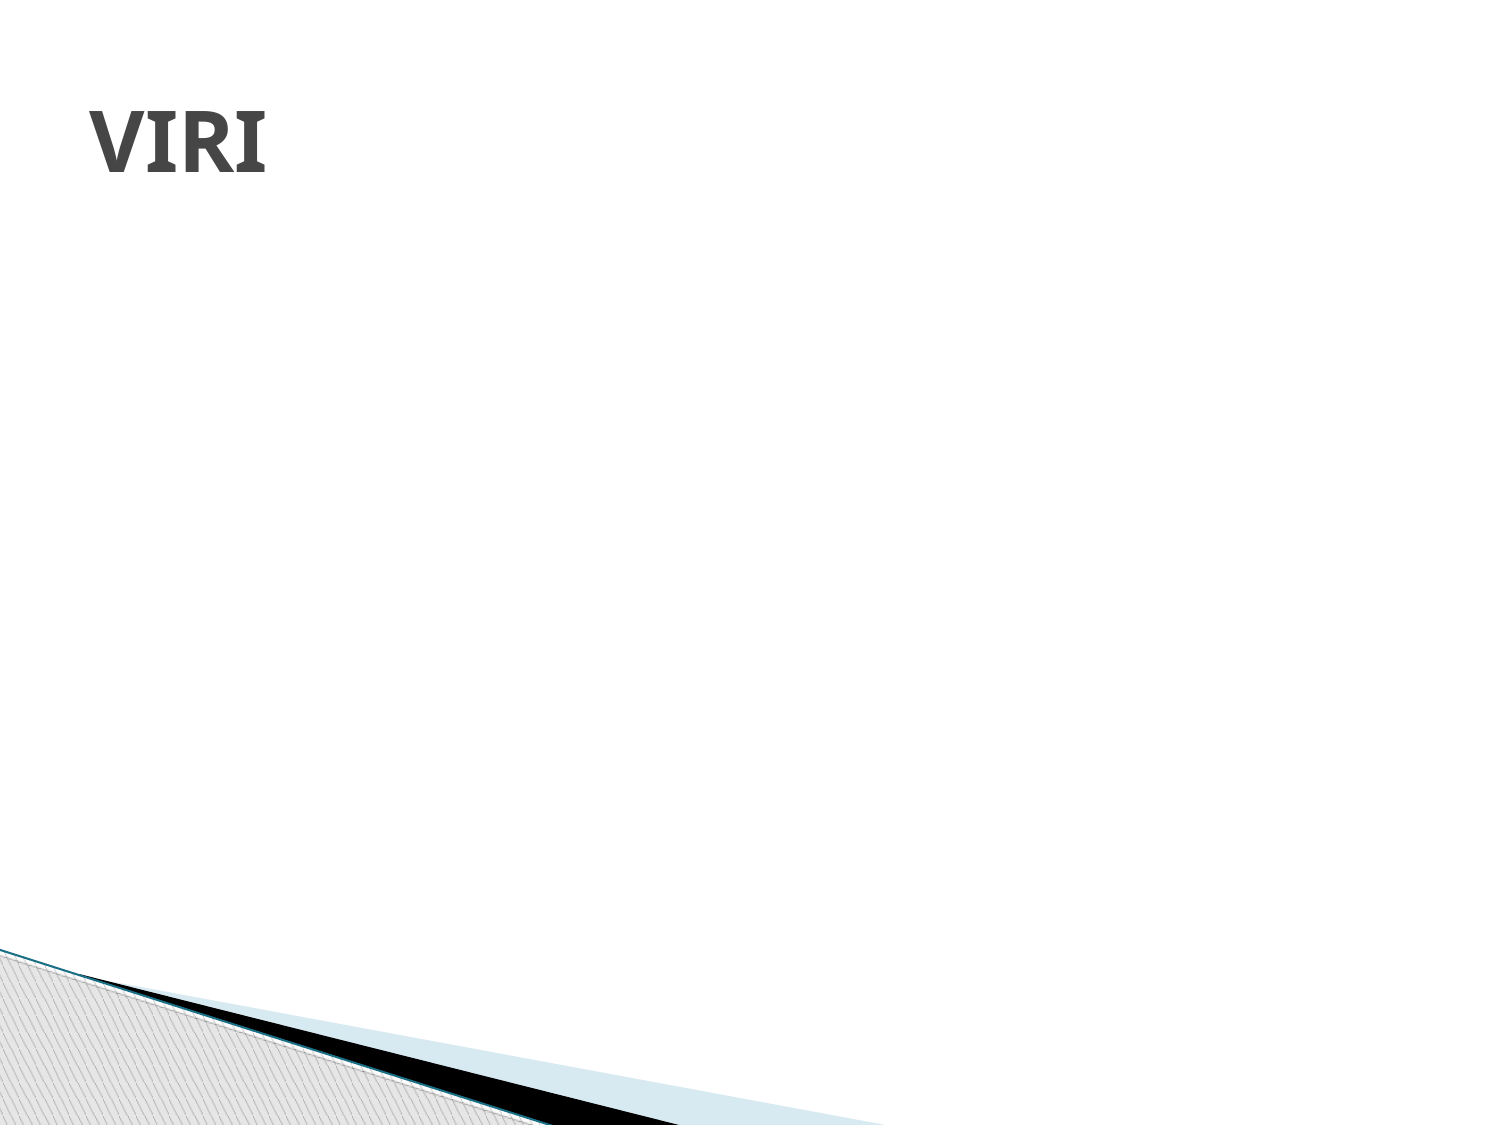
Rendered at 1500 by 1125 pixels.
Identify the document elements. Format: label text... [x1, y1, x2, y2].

title VIRI [75, 45, 1425, 233]
